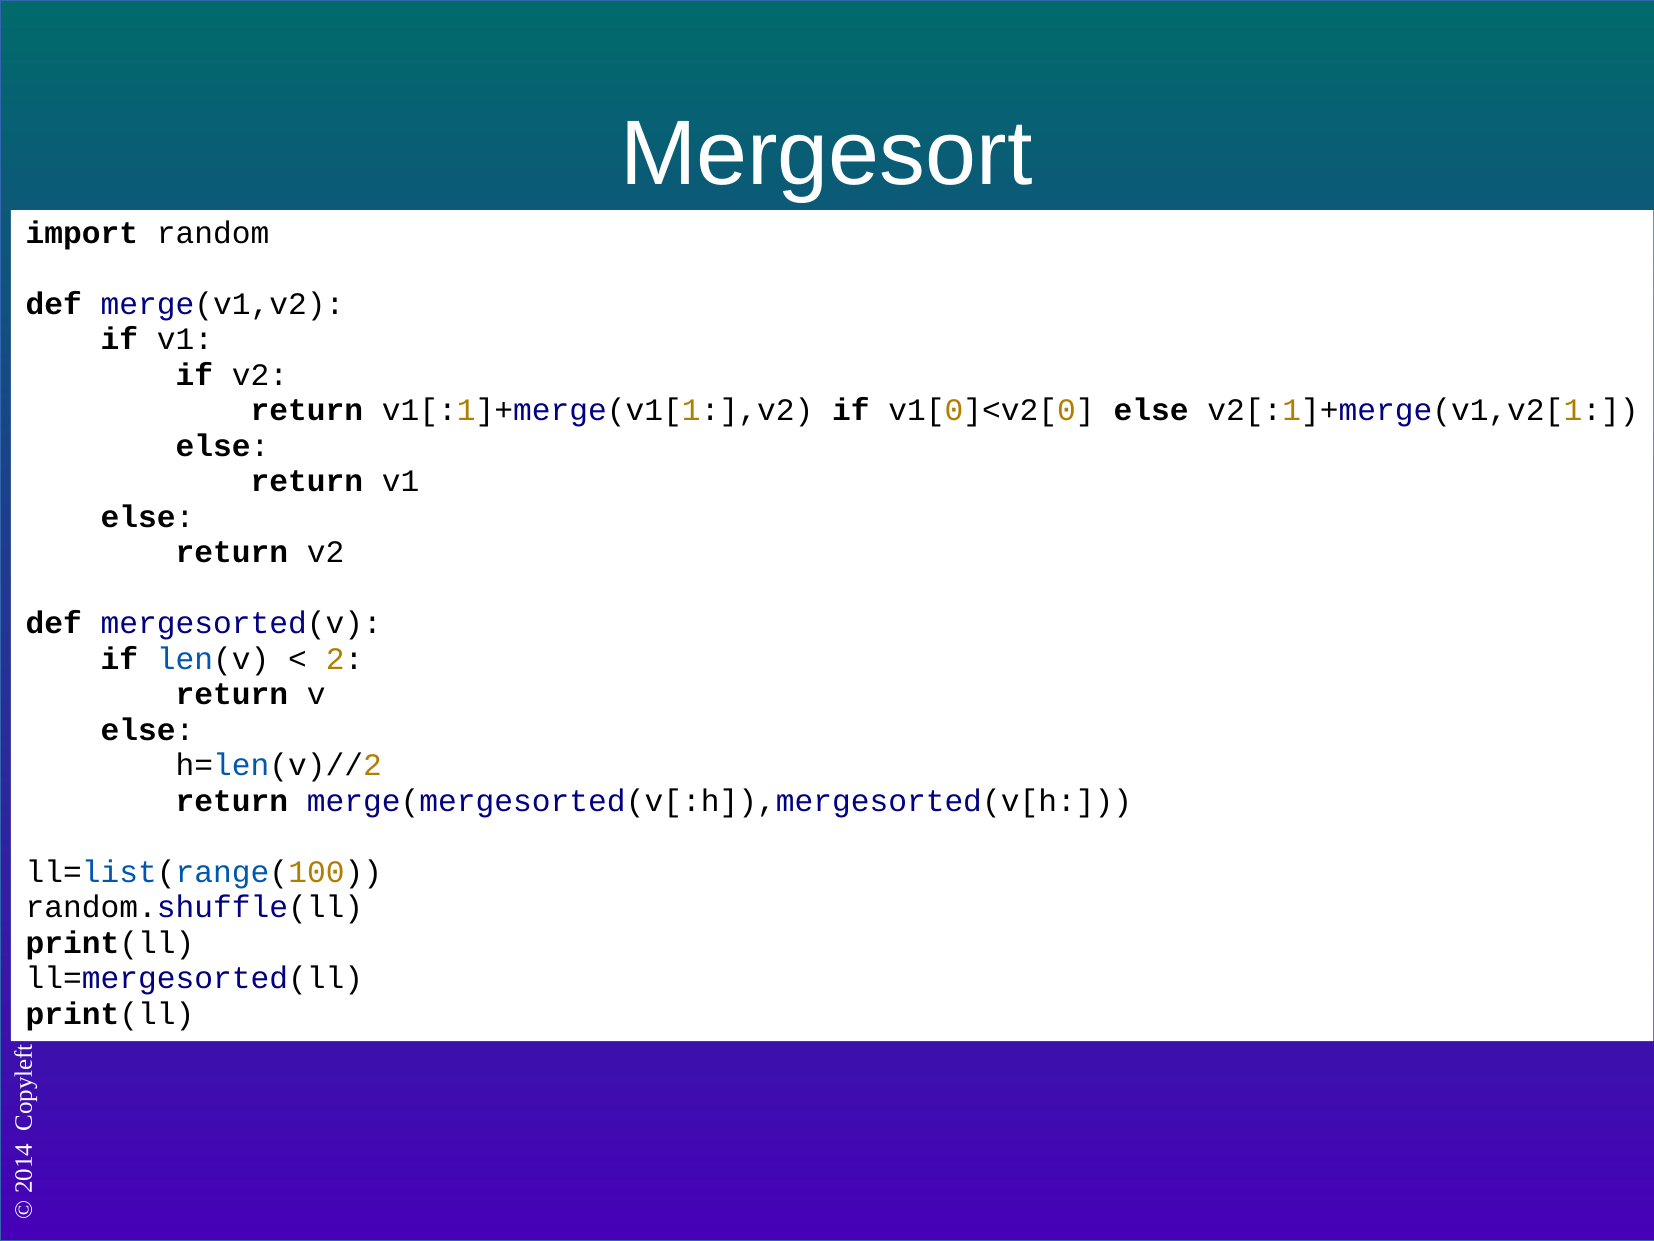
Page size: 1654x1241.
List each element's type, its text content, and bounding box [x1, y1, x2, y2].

text_box import random def merge(v1,v2): if v1: if v2: return v1[:1]+merge(v1[1:],v2) if v1[0]<v2[0] else v2[:1]+merge(v1,v2[1:]) else: return v1 else: return v2 def mergesorted(v): if len(v) < 2: return v else: h=len(v)//2 return merge(mergesorted(v[:h]),mergesorted(v[h:])) ll=list(range(100)) random.shuffle(ll) print(ll) ll=mergesorted(ll) print(ll) [10, 210, 1654, 1042]
title Mergesort [82, 49, 1571, 210]
